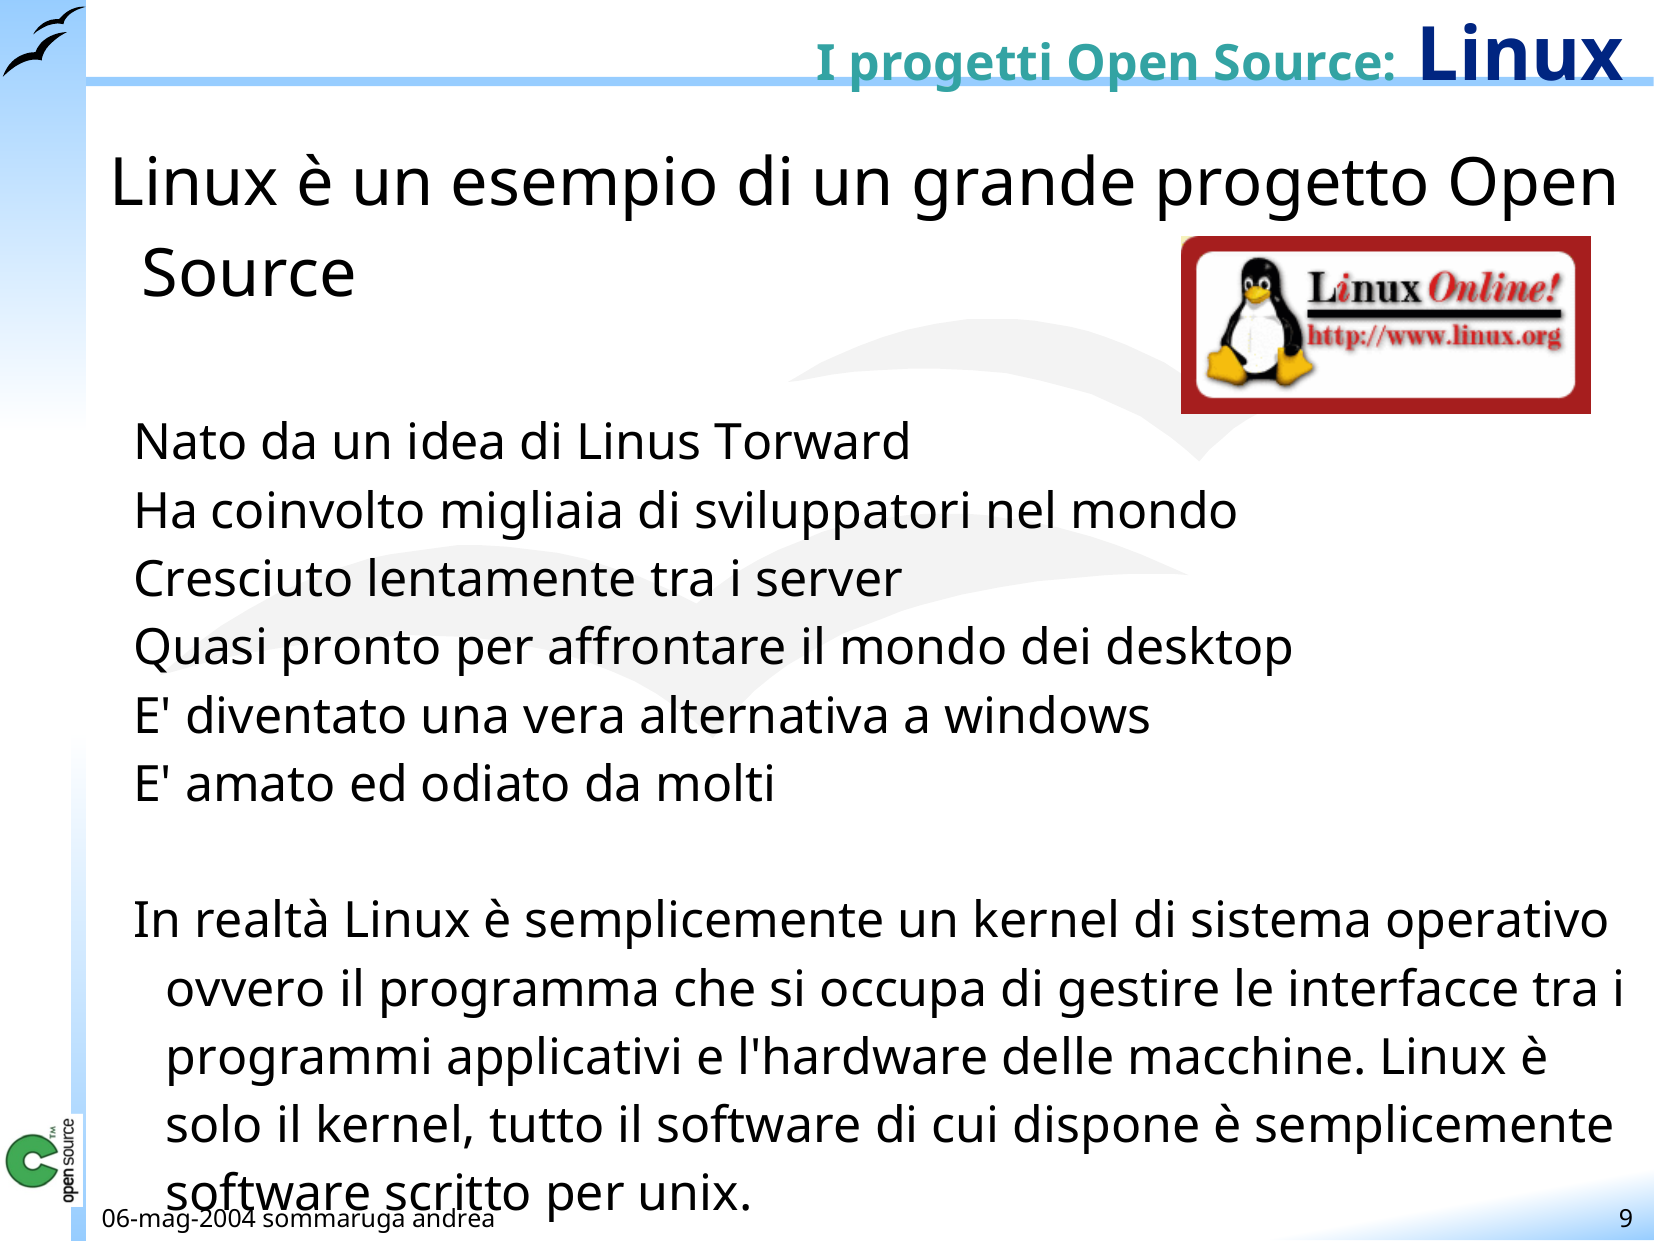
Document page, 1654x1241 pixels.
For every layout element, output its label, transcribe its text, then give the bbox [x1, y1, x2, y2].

title I progetti Open Source: Linux [85, 0, 1654, 104]
list Linux è un esempio di un grande progetto Open Source Nato da un idea di Linus Torward Ha coinvolto migliaia di sviluppatori nel mondo Cresciuto lentamente tra i server Quasi pronto per affrontare il mondo dei desktop E' diventato una vera alternativa a windows E' amato ed odiato da molti In realtà Linux è semplicemente un kernel di sistema operativo ovvero il programma che si occupa di gestire le interfacce tra i programmi applicativi e l'hardware delle macchine. Linux è solo il kernel, tutto il software di cui dispone è semplicemente software scritto per unix. [85, 134, 1628, 1163]
picture [1181, 236, 1591, 414]
picture [1, 1115, 83, 1207]
